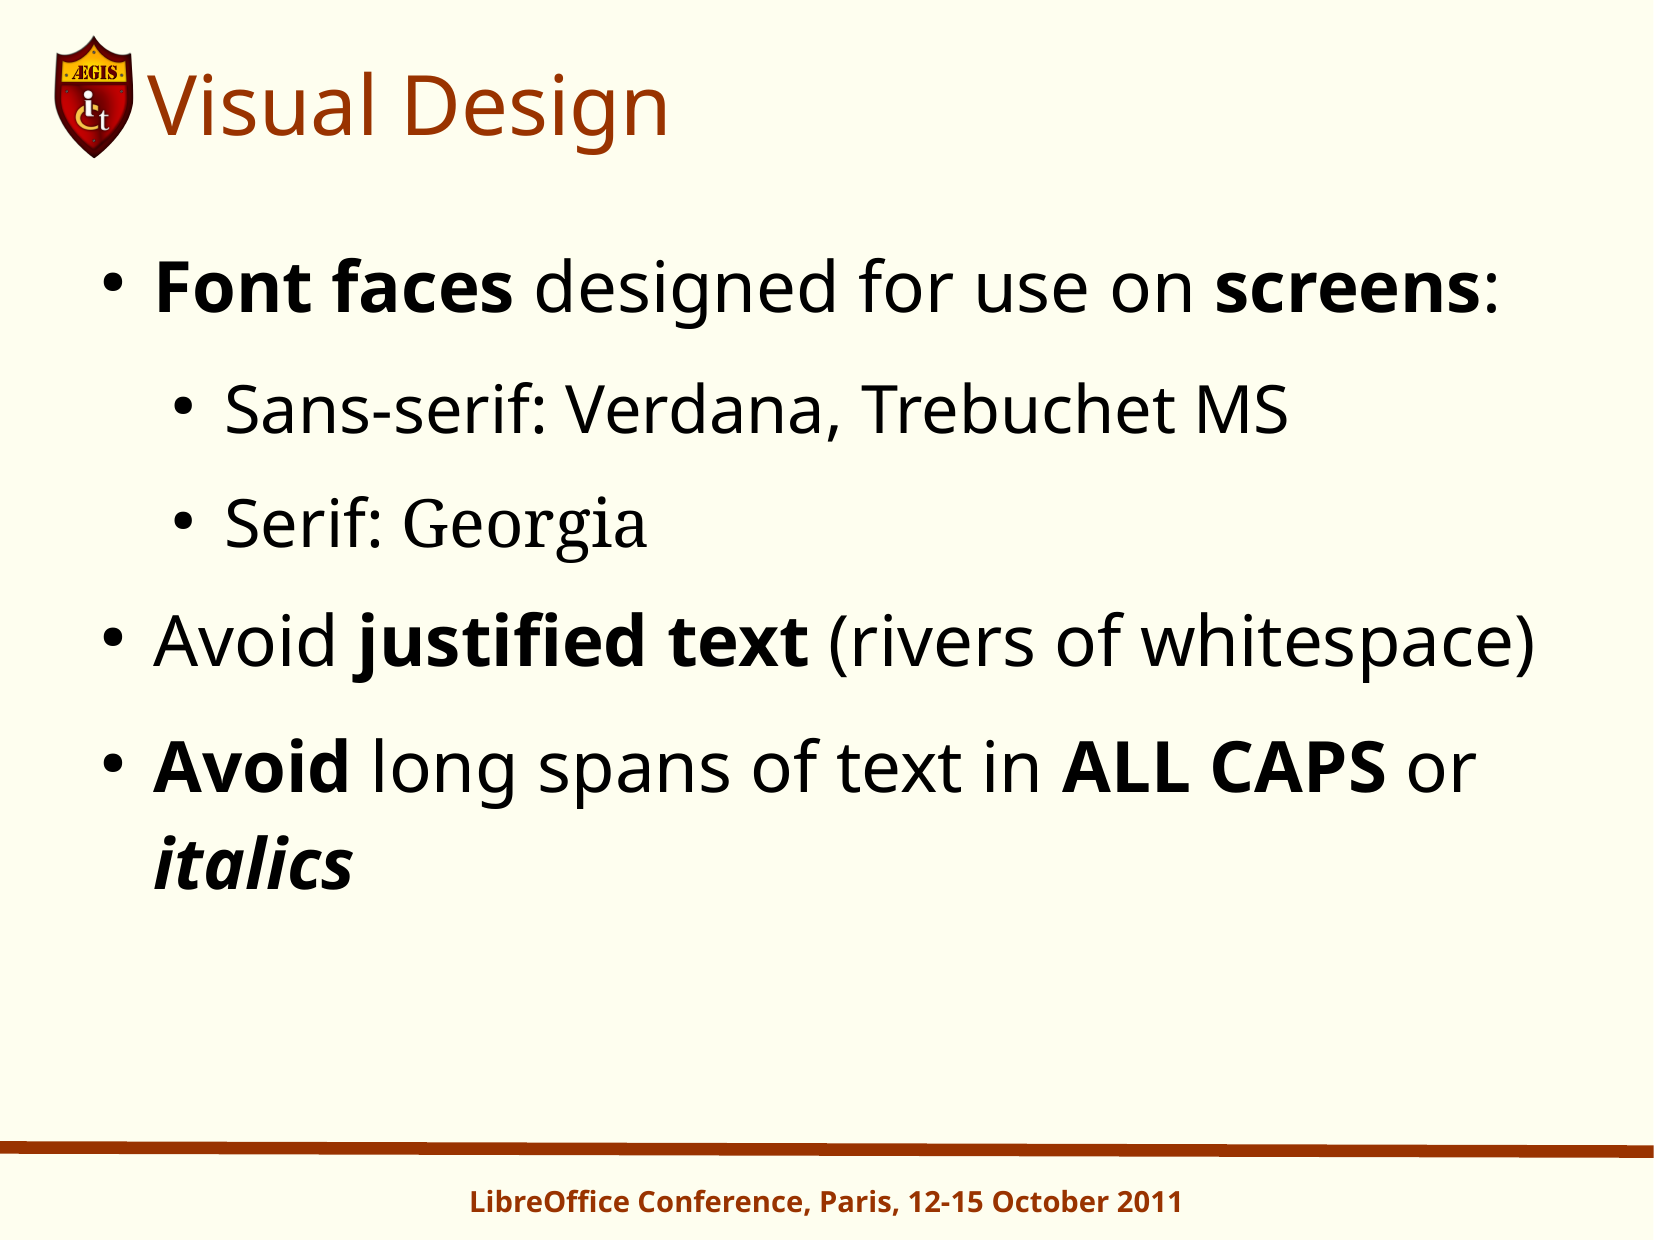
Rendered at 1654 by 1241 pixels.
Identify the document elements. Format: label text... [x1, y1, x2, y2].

title Visual Design [147, 29, 1625, 178]
picture [24, 24, 167, 167]
list Font faces designed for use on screens: Sans-serif: Verdana, Trebuchet MS Serif: Georgia Avoid justified text (rivers of whitespace) Avoid long spans of text in ALL CAPS or italics [82, 236, 1595, 1109]
